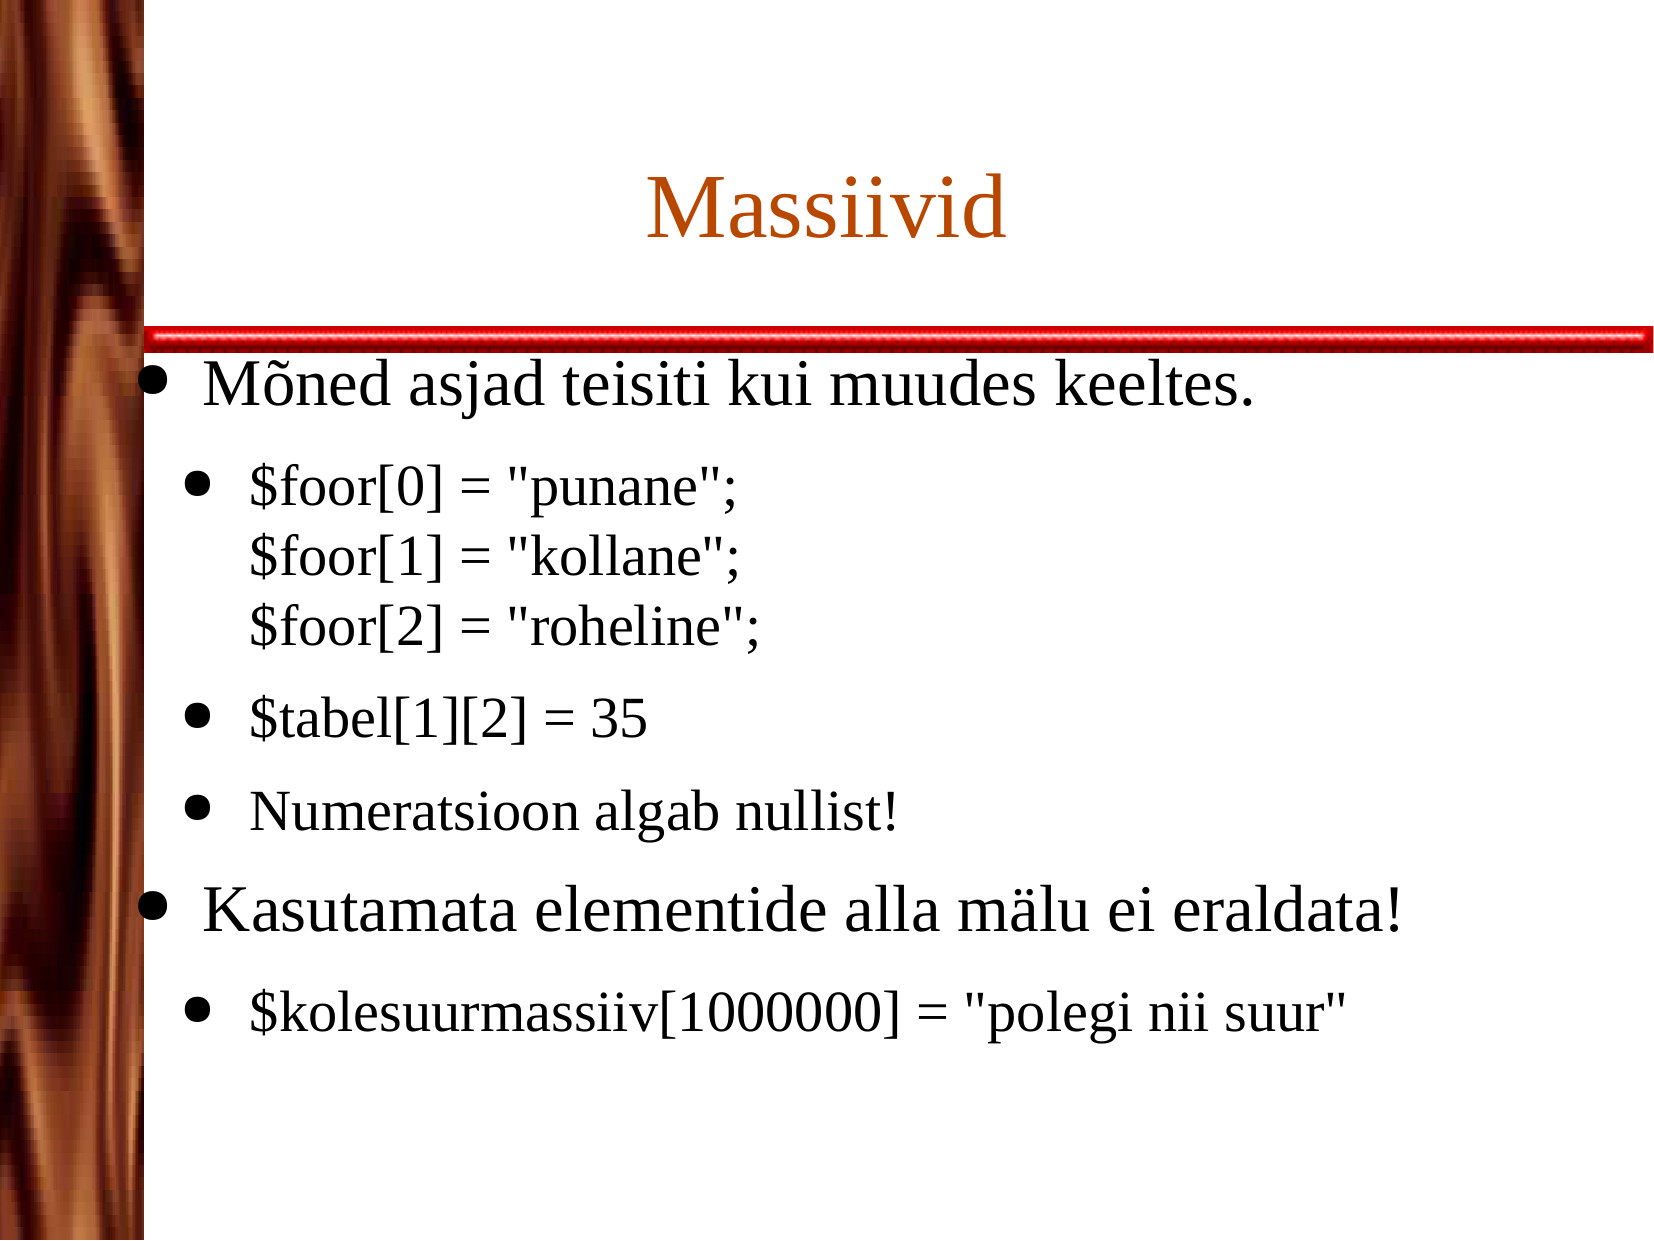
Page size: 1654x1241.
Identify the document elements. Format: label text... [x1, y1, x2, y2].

list Mõned asjad teisiti kui muudes keeltes. $foor[0] = "punane"; $foor[1] = "kollane"; $foor[2] = "roheline"; $tabel[1][2] = 35 Numeratsioon algab nullist! Kasutamata elementide alla mälu ei eraldata! $kolesuurmassiiv[1000000] = "polegi nii suur" [121, 344, 1533, 1126]
picture [0, 0, 1654, 1240]
title Massiivid [121, 98, 1533, 314]
